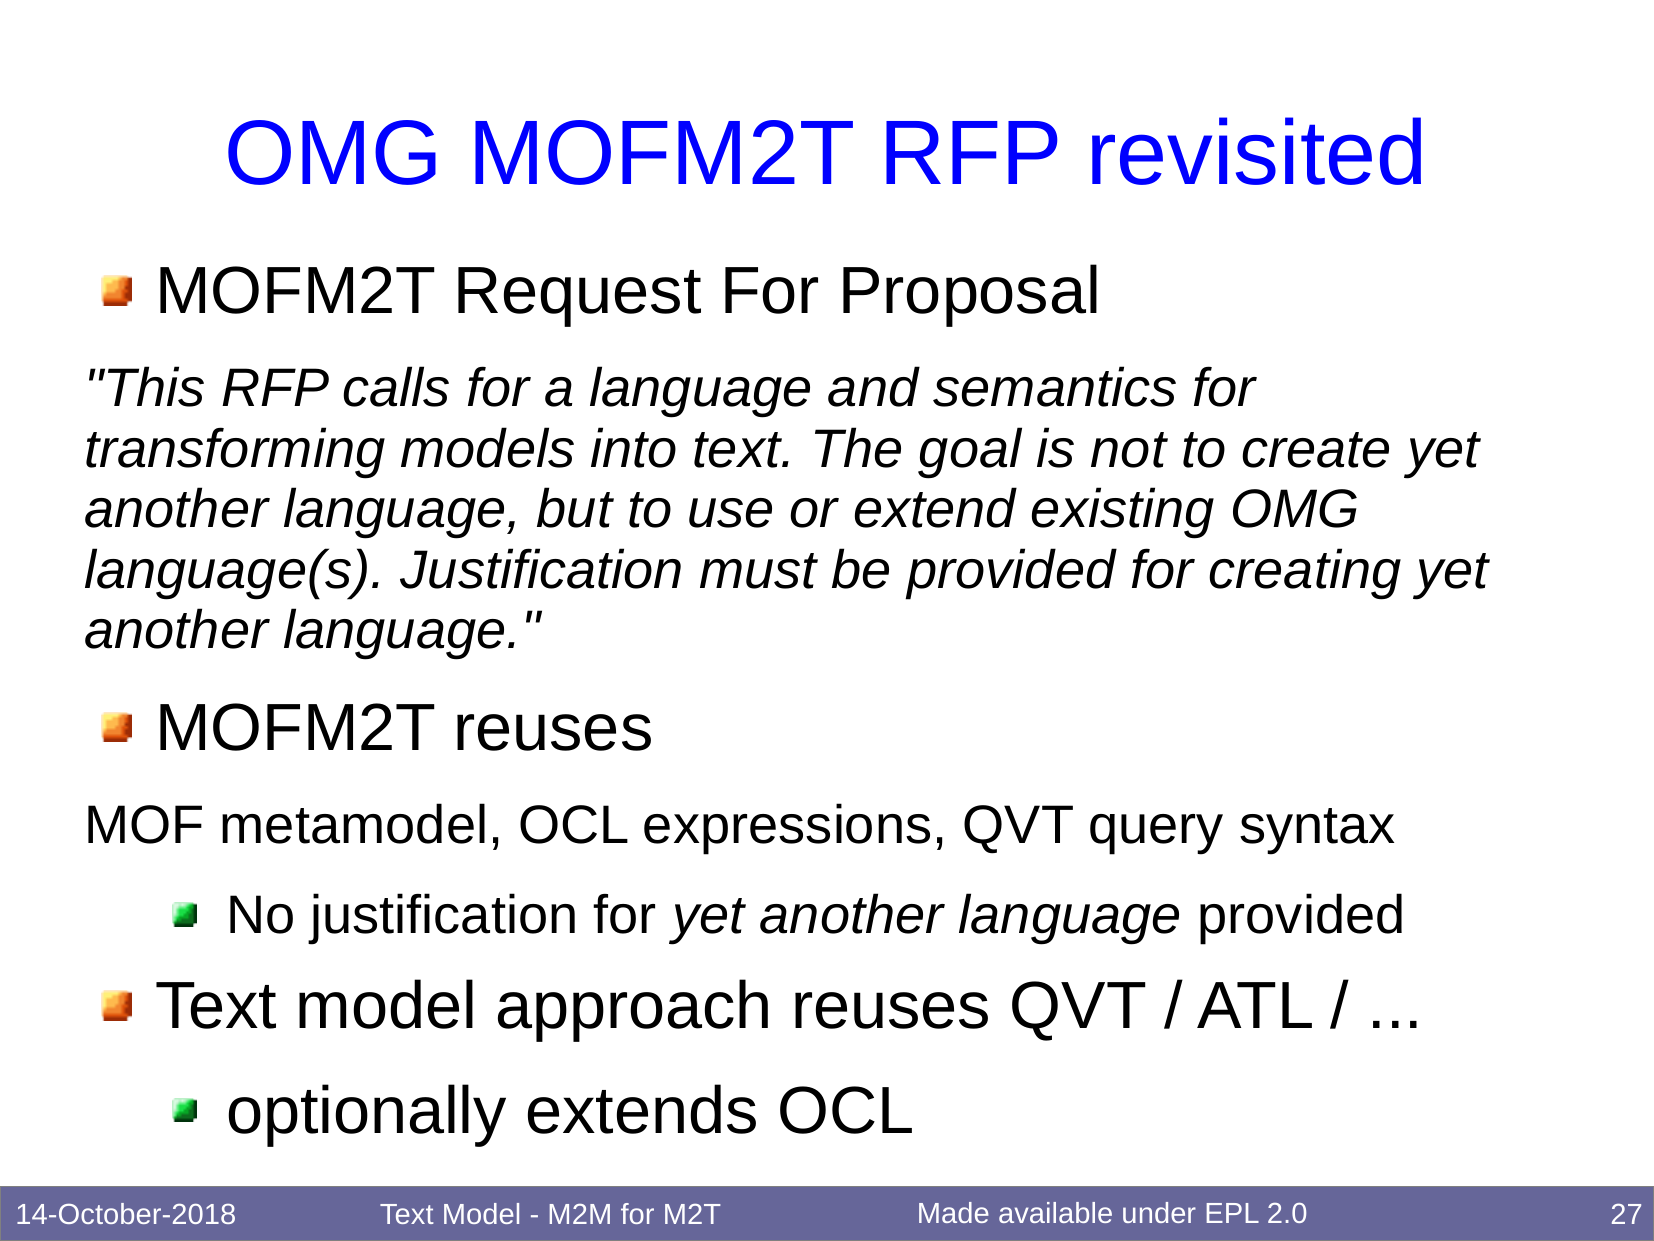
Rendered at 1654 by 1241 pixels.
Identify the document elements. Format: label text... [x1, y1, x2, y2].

title OMG MOFM2T RFP revisited [82, 49, 1571, 257]
list MOFM2T Request For Proposal "This RFP calls for a language and semantics for transforming models into text. The goal is not to create yet another language, but to use or extend existing OMG language(s). Justification must be provided for creating yet another language." MOFM2T reuses MOF metamodel, OCL expressions, QVT query syntax No justification for yet another language provided Text model approach reuses QVT / ATL / ... optionally extends OCL [84, 253, 1573, 1148]
